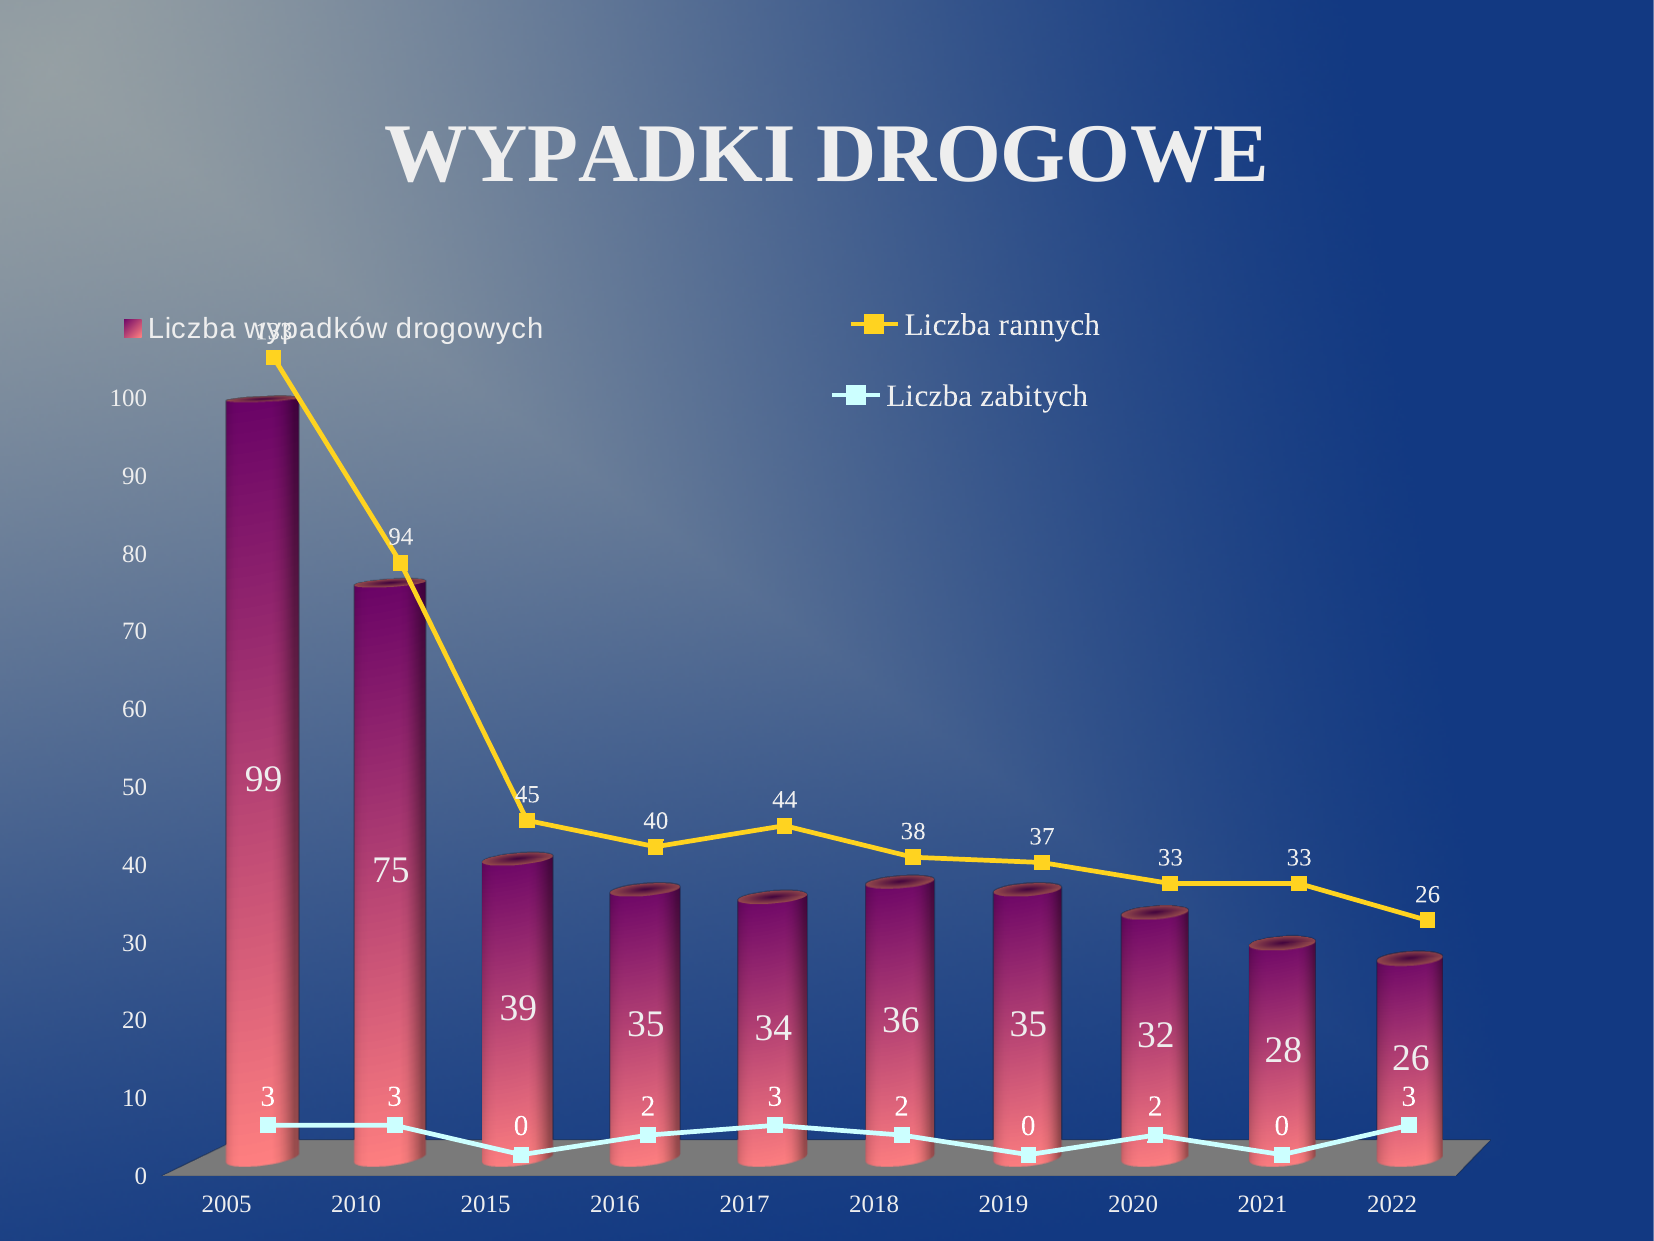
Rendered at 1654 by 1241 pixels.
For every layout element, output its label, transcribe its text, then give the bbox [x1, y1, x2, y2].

picture [0, 0, 1654, 1241]
chart [59, 207, 1583, 1241]
title WYPADKI DROGOWE [82, 49, 1571, 257]
